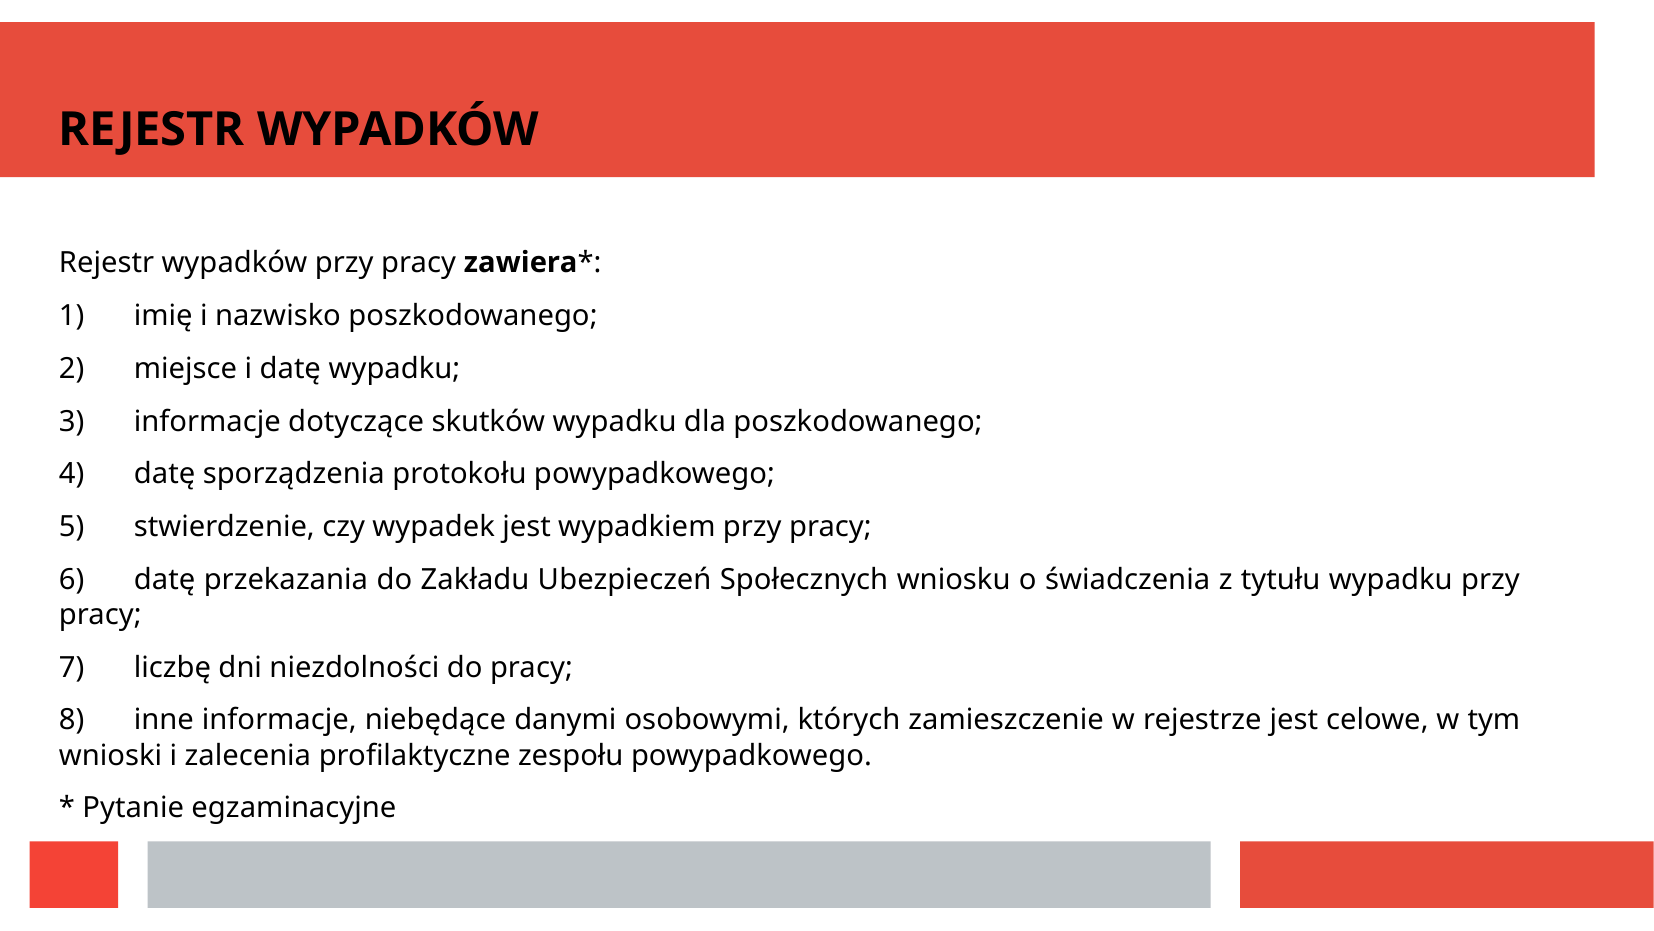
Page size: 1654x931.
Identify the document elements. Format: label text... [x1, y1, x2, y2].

title REJESTR WYPADKÓW [59, 44, 1595, 156]
subtitle Rejestr wypadków przy pracy zawiera*: 1) imię i nazwisko poszkodowanego; 2) miejsce i datę wypadku; 3) informacje dotyczące skutków wypadku dla poszkodowanego; 4) datę sporządzenia protokołu powypadkowego; 5) stwierdzenie, czy wypadek jest wypadkiem przy pracy; 6) datę przekazania do Zakładu Ubezpieczeń Społecznych wniosku o świadczenia z tytułu wypadku przy pracy; 7) liczbę dni niezdolności do pracy; 8) inne informacje, niebędące danymi osobowymi, których zamieszczenie w rejestrze jest celowe, w tym wnioski i zalecenia profilaktyczne zespołu powypadkowego. * Pytanie egzaminacyjne [59, 243, 1565, 839]
